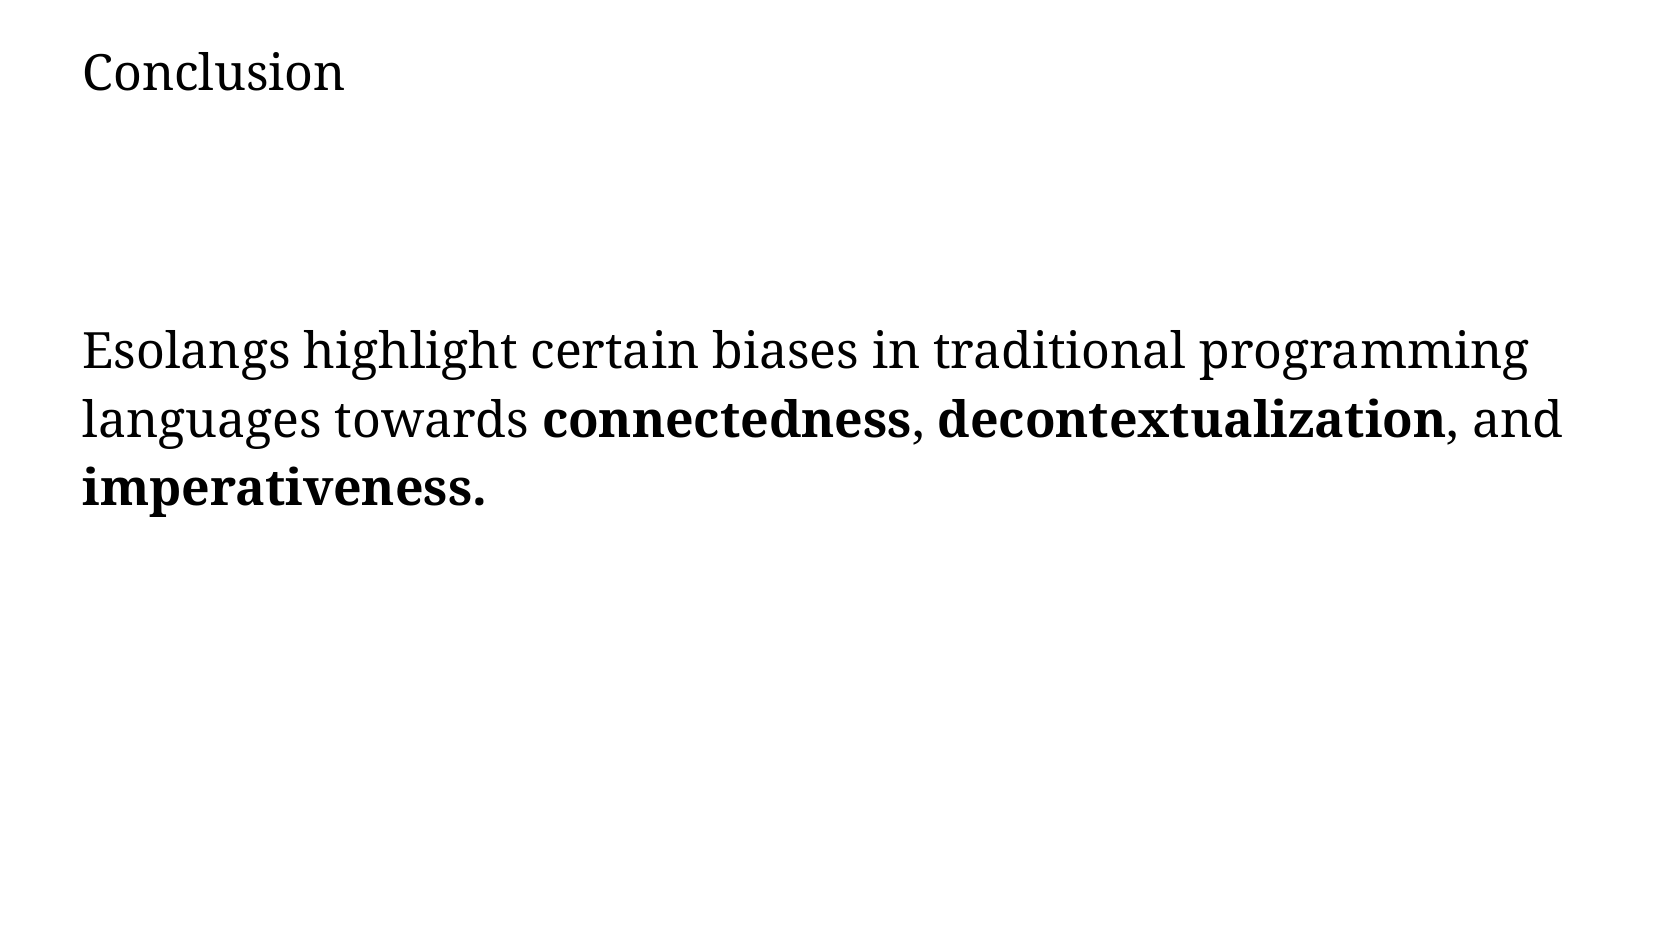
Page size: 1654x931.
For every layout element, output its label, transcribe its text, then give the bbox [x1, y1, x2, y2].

list Esolangs highlight certain biases in traditional programming languages towards connectedness, decontextualization, and imperativeness. [82, 217, 1571, 713]
title Conclusion [82, 37, 1571, 193]
